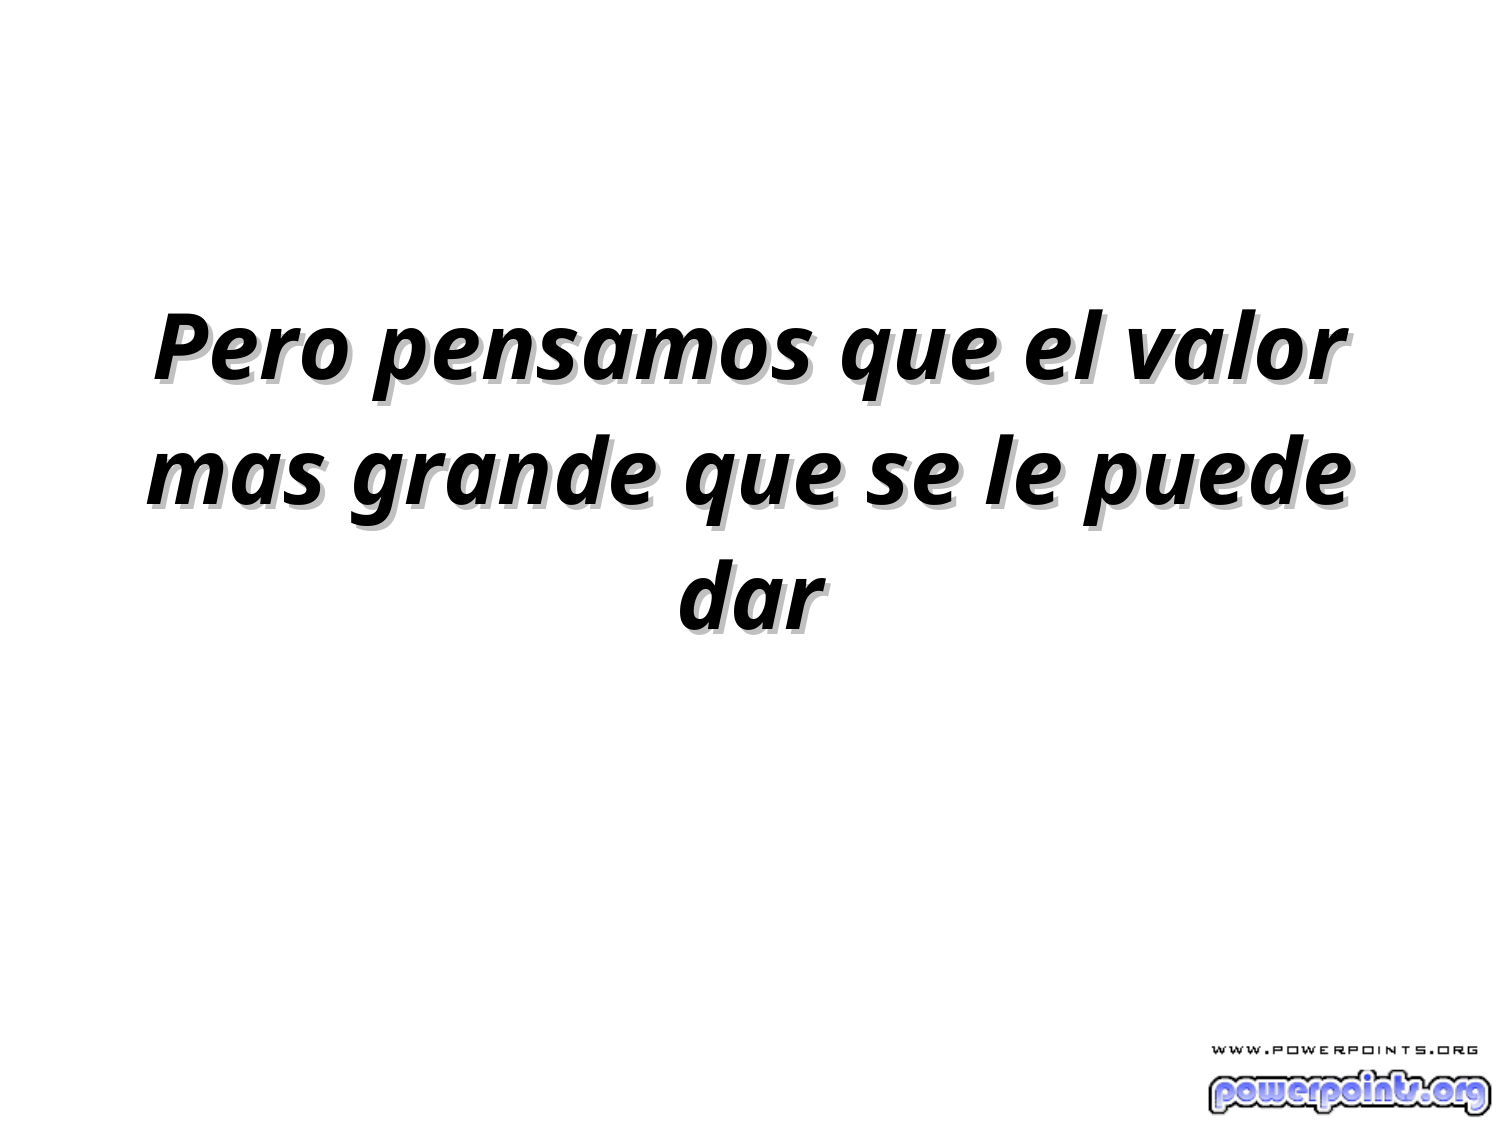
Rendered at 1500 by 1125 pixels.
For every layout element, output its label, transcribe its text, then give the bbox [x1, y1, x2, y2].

title Pero pensamos que el valor mas grande que se le puede dar [112, 296, 1388, 642]
picture [1198, 1034, 1500, 1125]
